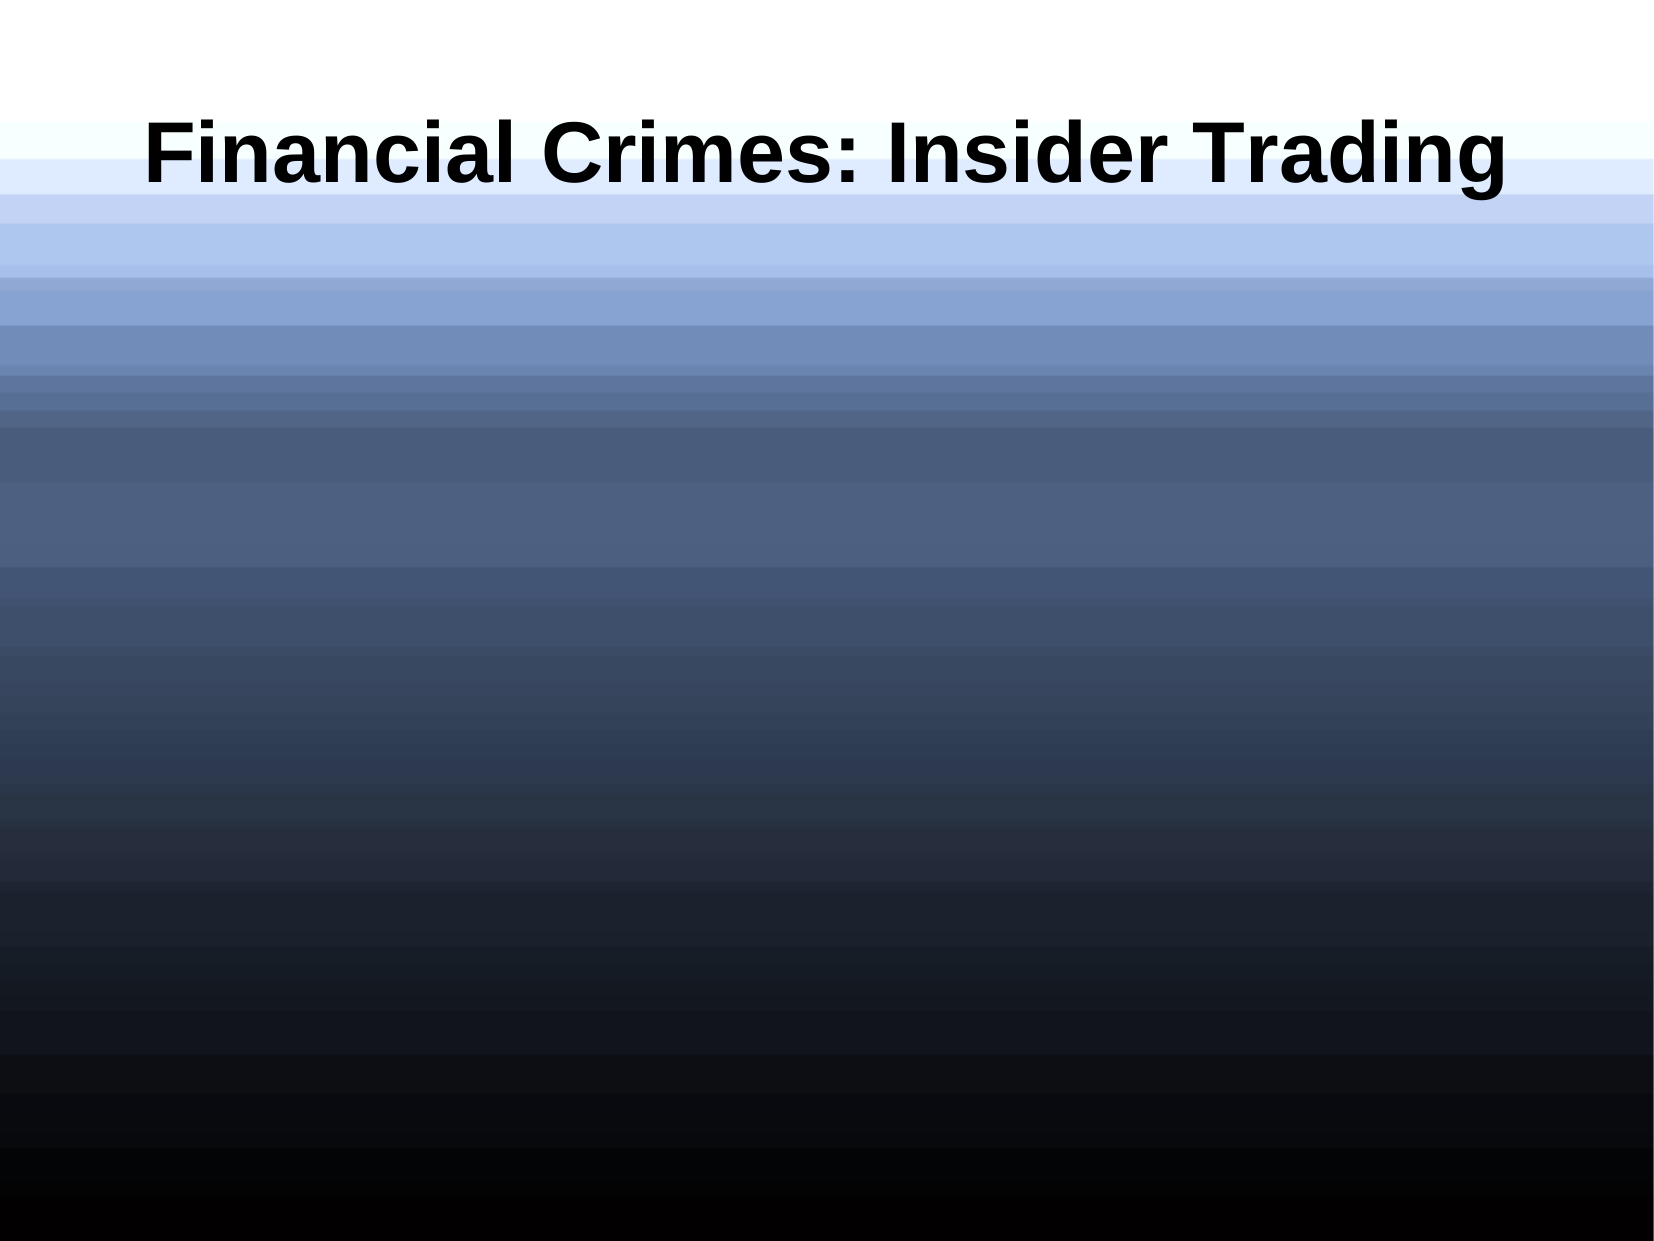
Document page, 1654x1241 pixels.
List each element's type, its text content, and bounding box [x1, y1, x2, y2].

picture [0, 0, 1654, 1241]
title Financial Crimes: Insider Trading [82, 49, 1571, 257]
